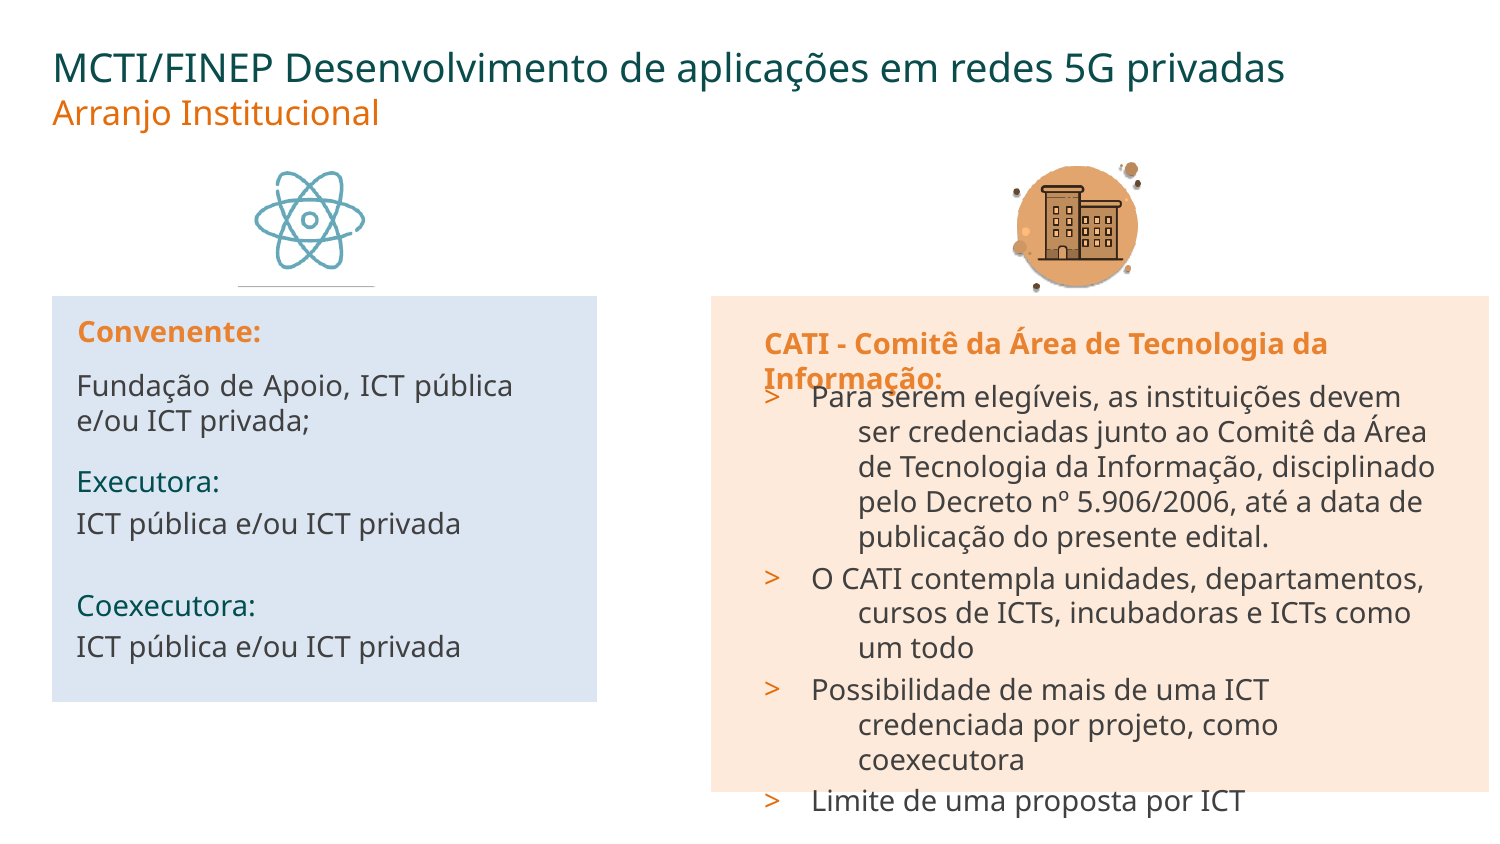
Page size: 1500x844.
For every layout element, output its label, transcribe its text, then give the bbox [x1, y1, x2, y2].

text_box Para serem elegíveis, as instituições devem ser credenciadas junto ao Comitê da Área de Tecnologia da Informação, disciplinado pelo Decreto nº 5.906/2006, até a data de publicação do presente edital. O CATI contempla unidades, departamentos, cursos de ICTs, incubadoras e ICTs como um todo Possibilidade de mais de uma ICT credenciada por projeto, como coexecutora Limite de uma proposta por ICT [749, 371, 1454, 825]
text_box Convenente: [62, 306, 437, 356]
text_box Executora: ICT pública e/ou ICT privada Coexecutora: ICT pública e/ou ICT privada [62, 456, 573, 671]
text_box [52, 296, 597, 702]
text_box [711, 296, 1489, 792]
text_box MCTI/FINEP Desenvolvimento de aplicações em redes 5G privadas Arranjo Institucional [37, 20, 1454, 155]
text_box CATI - Comitê da Área de Tecnologia da Informação: [749, 318, 1466, 403]
picture [996, 155, 1158, 306]
text_box Fundação de Apoio, ICT pública e/ou ICT privada; [61, 360, 547, 445]
picture [238, 152, 376, 286]
